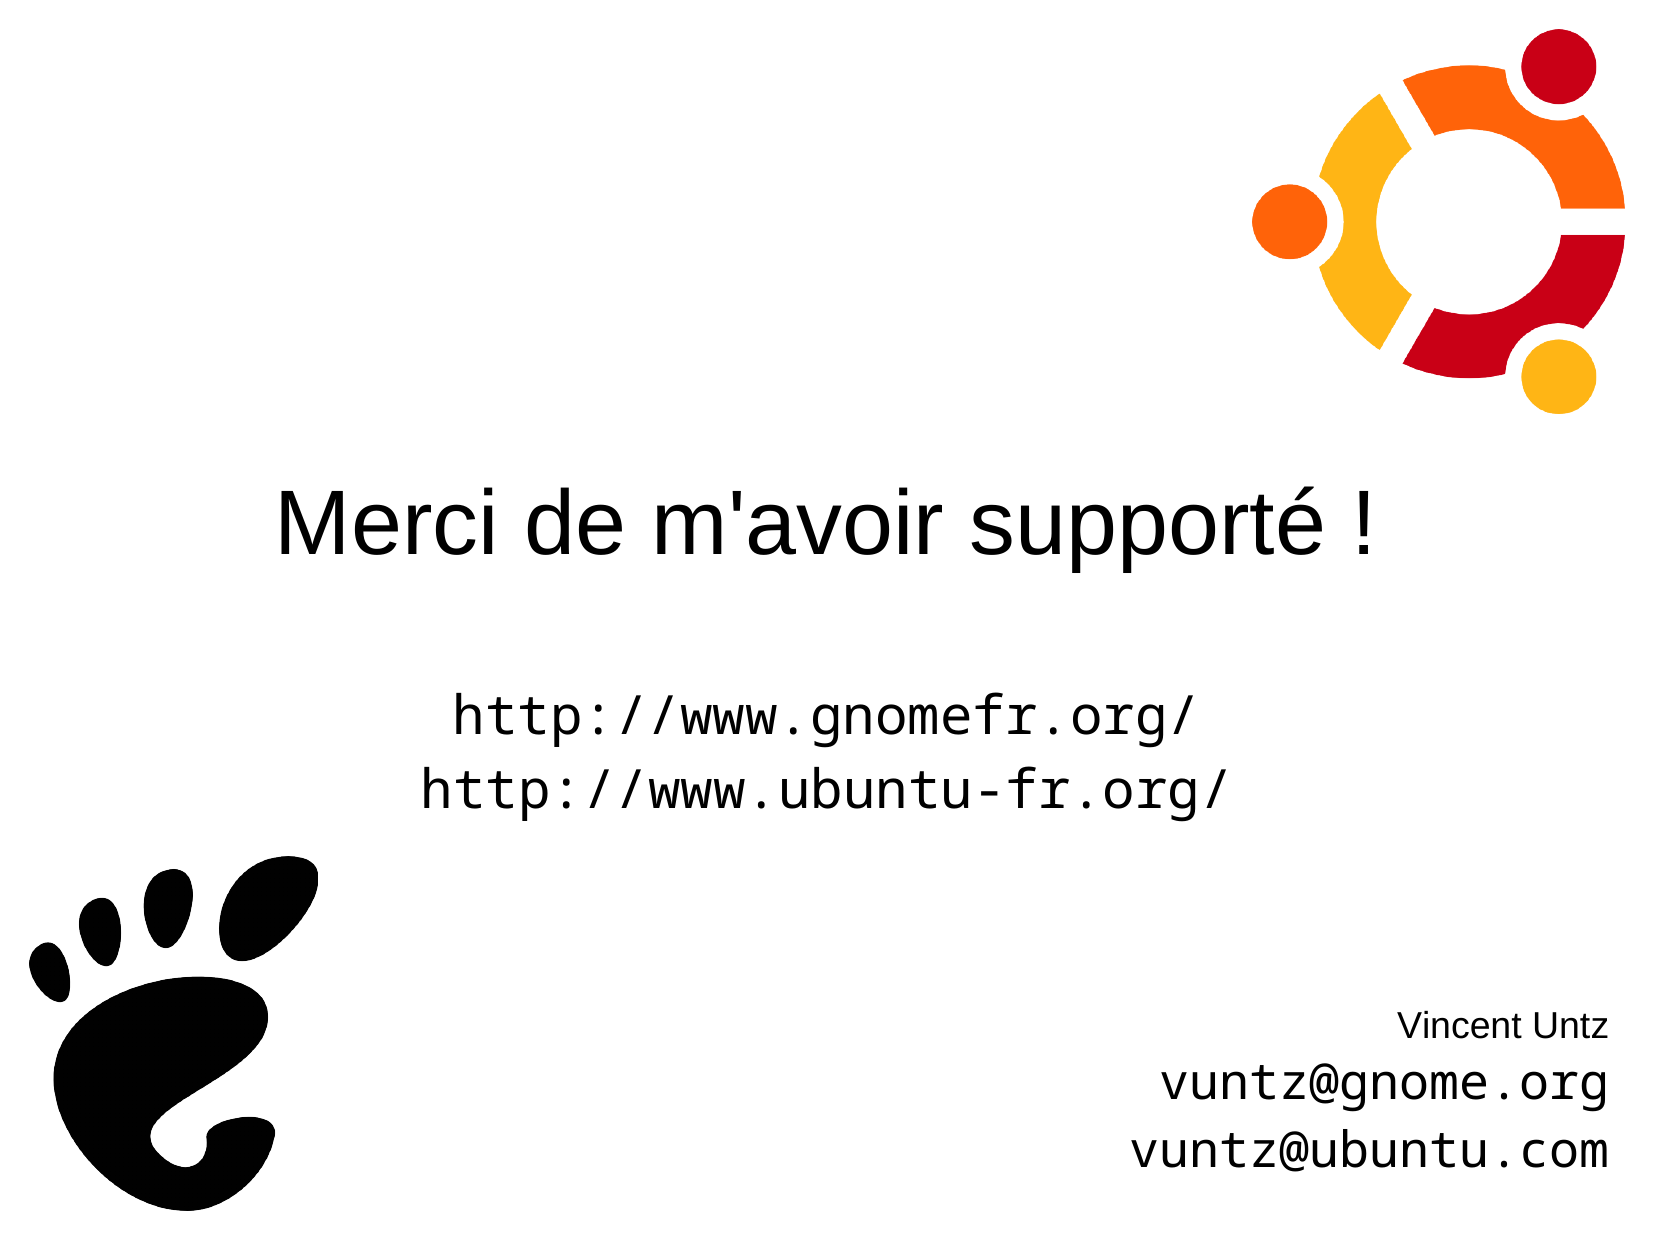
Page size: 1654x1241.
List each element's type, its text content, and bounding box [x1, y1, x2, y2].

subtitle Merci de m'avoir supporté ! http://www.gnomefr.org/ http://www.ubuntu-fr.org/ [82, 290, 1571, 1109]
picture [1252, 29, 1625, 414]
picture [29, 856, 318, 1211]
text_box Vincent Untz vuntz@gnome.org vuntz@ubuntu.com [1003, 996, 1625, 1175]
